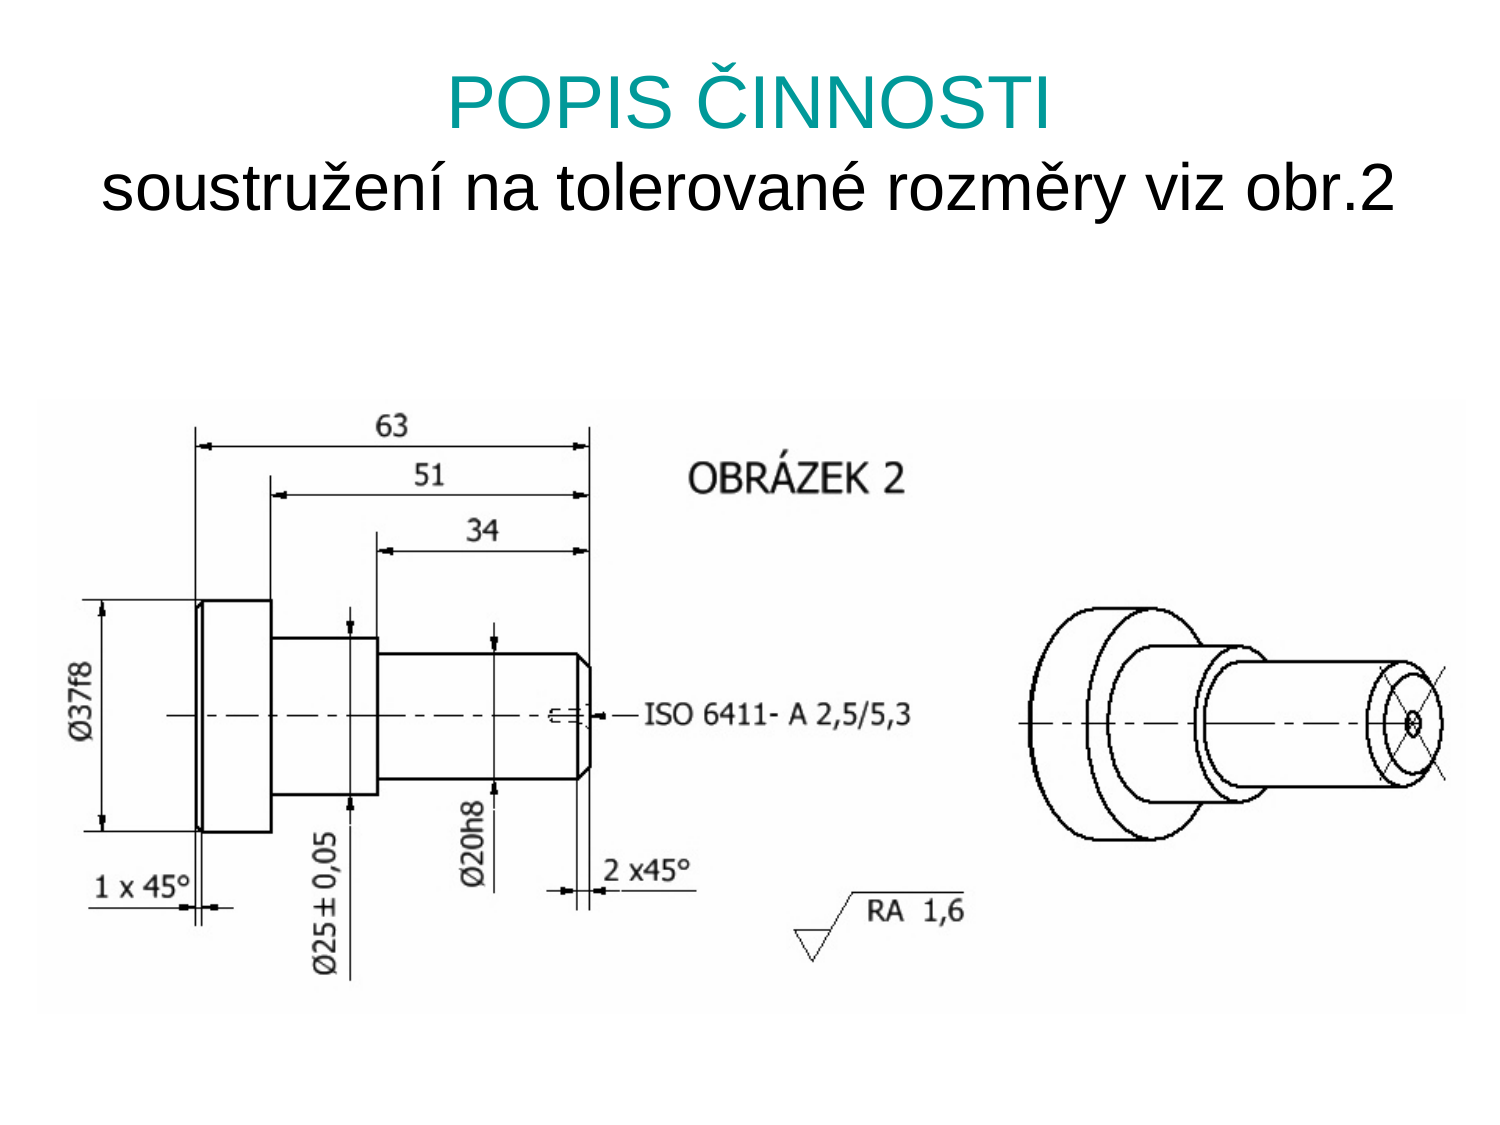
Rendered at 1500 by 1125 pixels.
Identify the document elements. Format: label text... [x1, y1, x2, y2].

picture [37, 399, 1466, 1015]
title POPIS ČINNOSTI soustružení na tolerované rozměry viz obr.2 [75, 45, 1426, 233]
